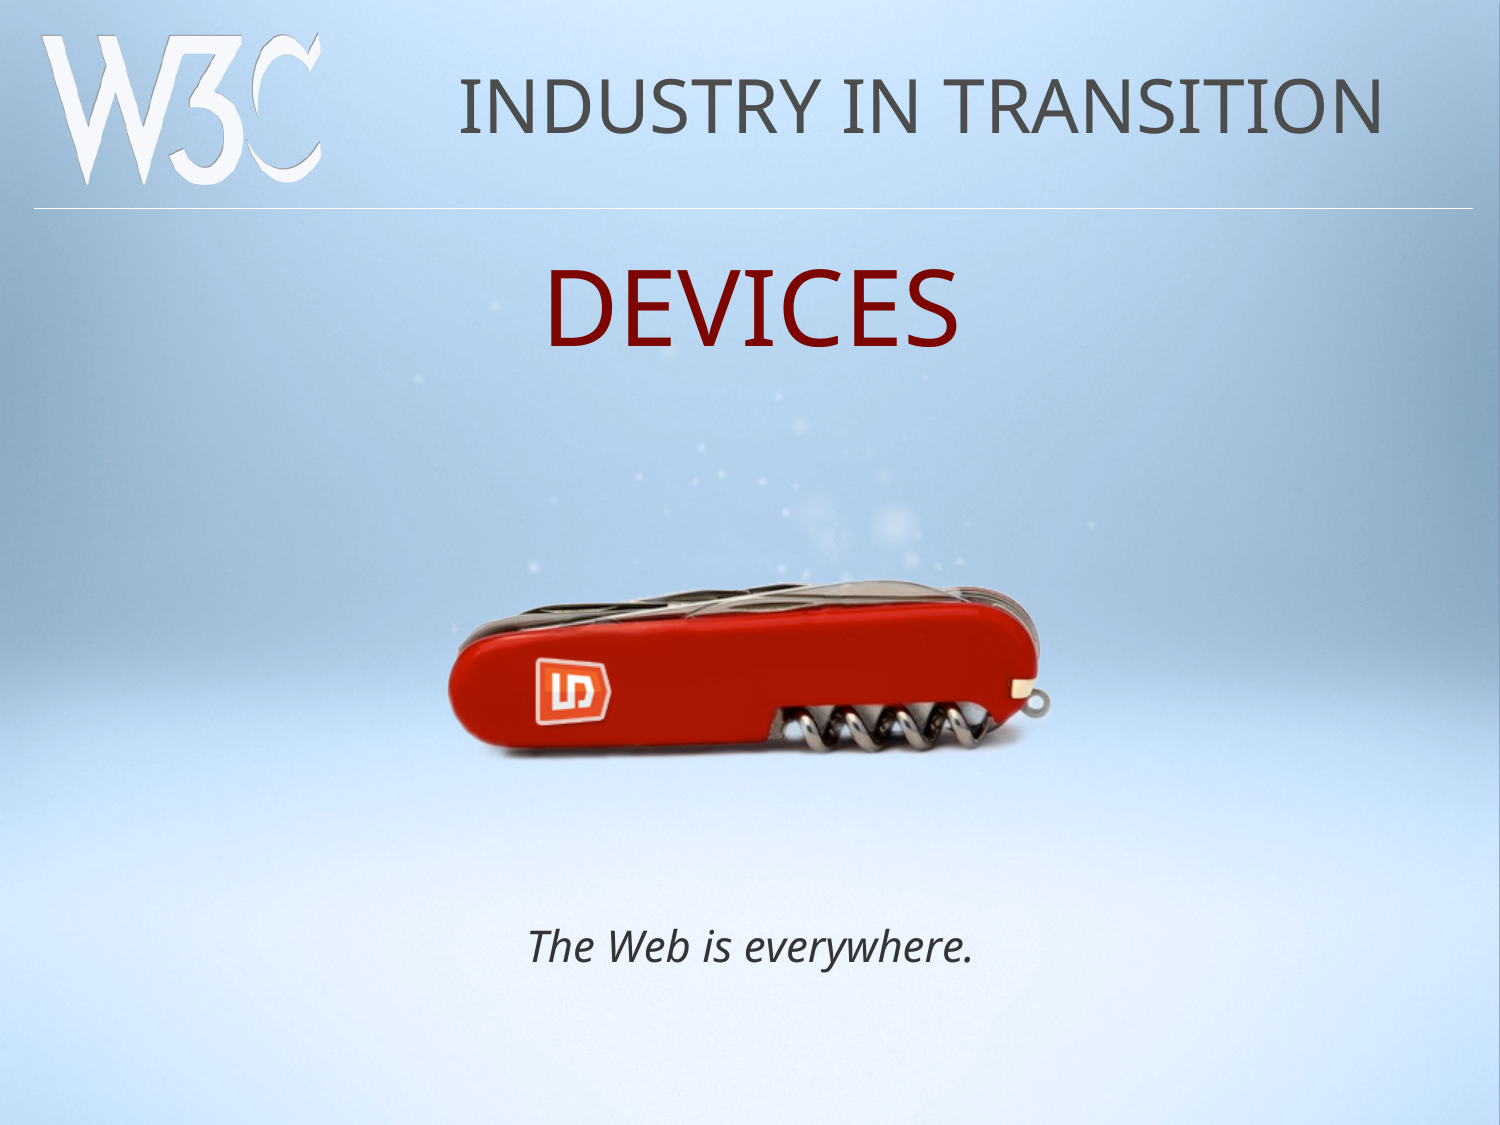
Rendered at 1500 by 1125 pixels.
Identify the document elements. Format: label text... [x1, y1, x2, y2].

text_box The Web is everywhere. [159, 907, 1342, 983]
picture [0, 0, 1500, 1125]
text_box INDUSTRY IN TRANSITION [345, 58, 1500, 149]
title DEVICES [42, 234, 1461, 374]
